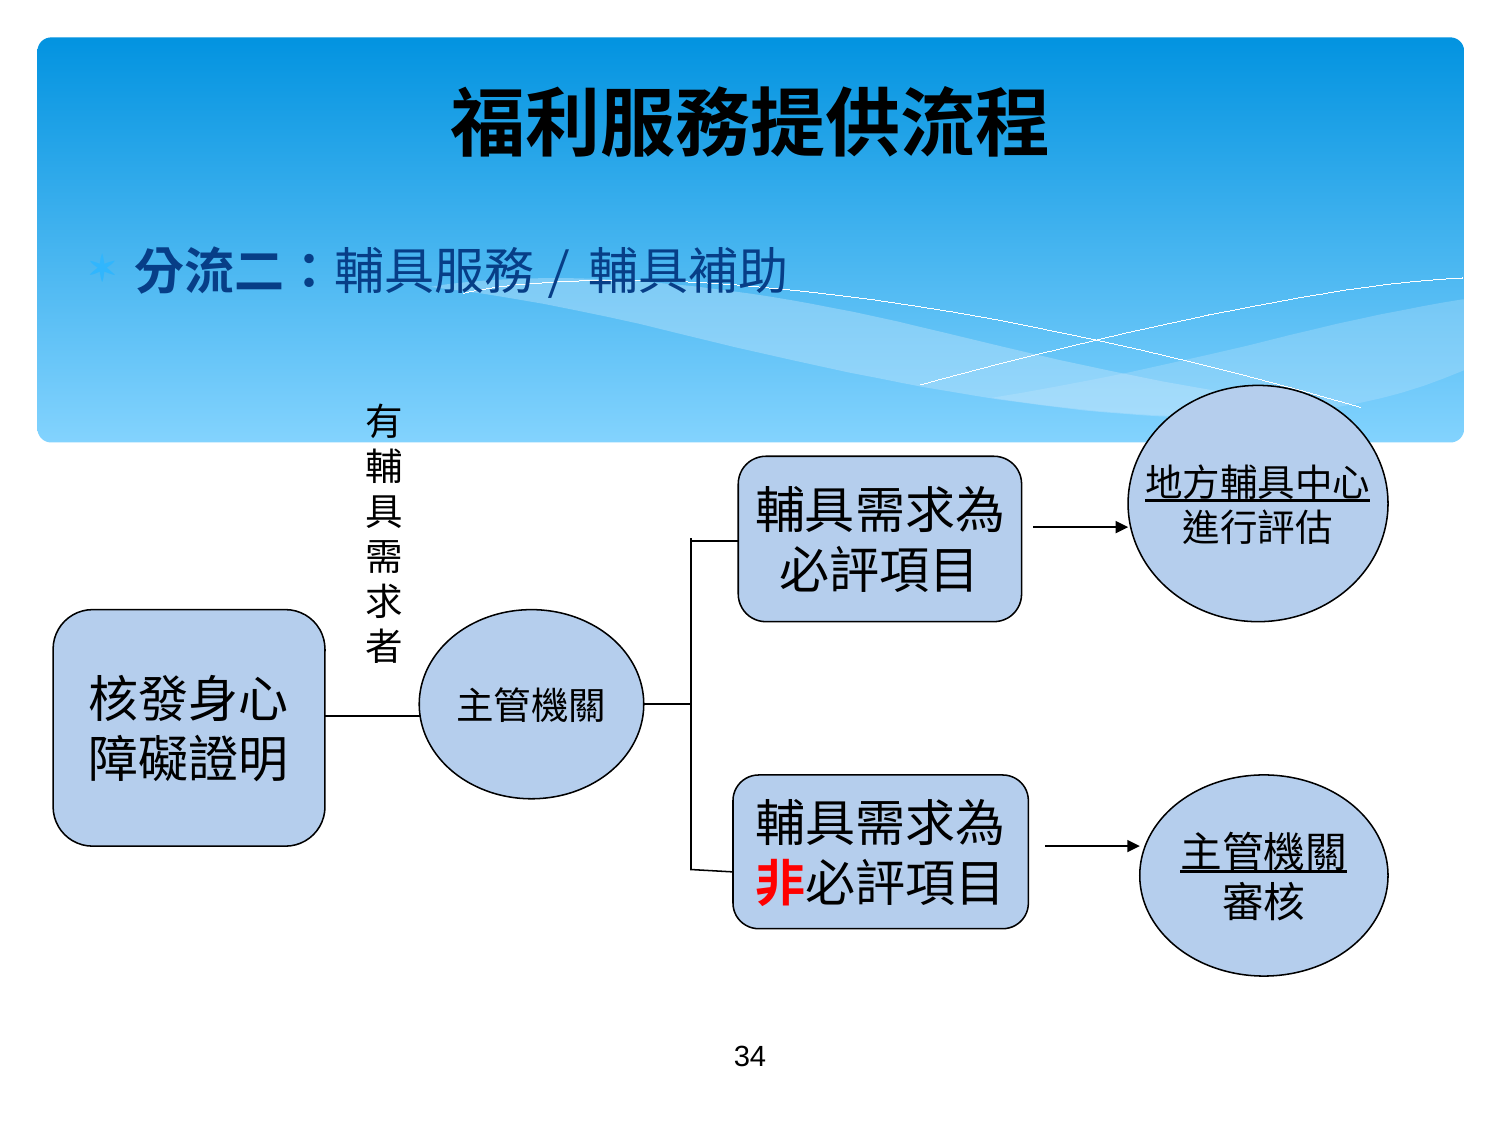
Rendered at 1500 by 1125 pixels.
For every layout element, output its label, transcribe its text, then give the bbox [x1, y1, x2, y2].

text_box 輔具需求為 必評項目 [738, 456, 1022, 622]
text_box 有 輔 具 需 求 者 [360, 385, 408, 681]
list 分流二：輔具服務/輔具補助 [75, 231, 1426, 1005]
title 福利服務提供流程 [75, 45, 1426, 197]
text_box <編號> [654, 1025, 846, 1086]
text_box 主管機關 審核 [1139, 774, 1389, 977]
text_box 地方輔具中心 進行評估 [1128, 385, 1389, 622]
text_box 主管機關 [419, 609, 644, 799]
text_box 輔具需求為 非必評項目 [732, 774, 1029, 929]
text_box 核發身心 障礙證明 [53, 609, 325, 847]
